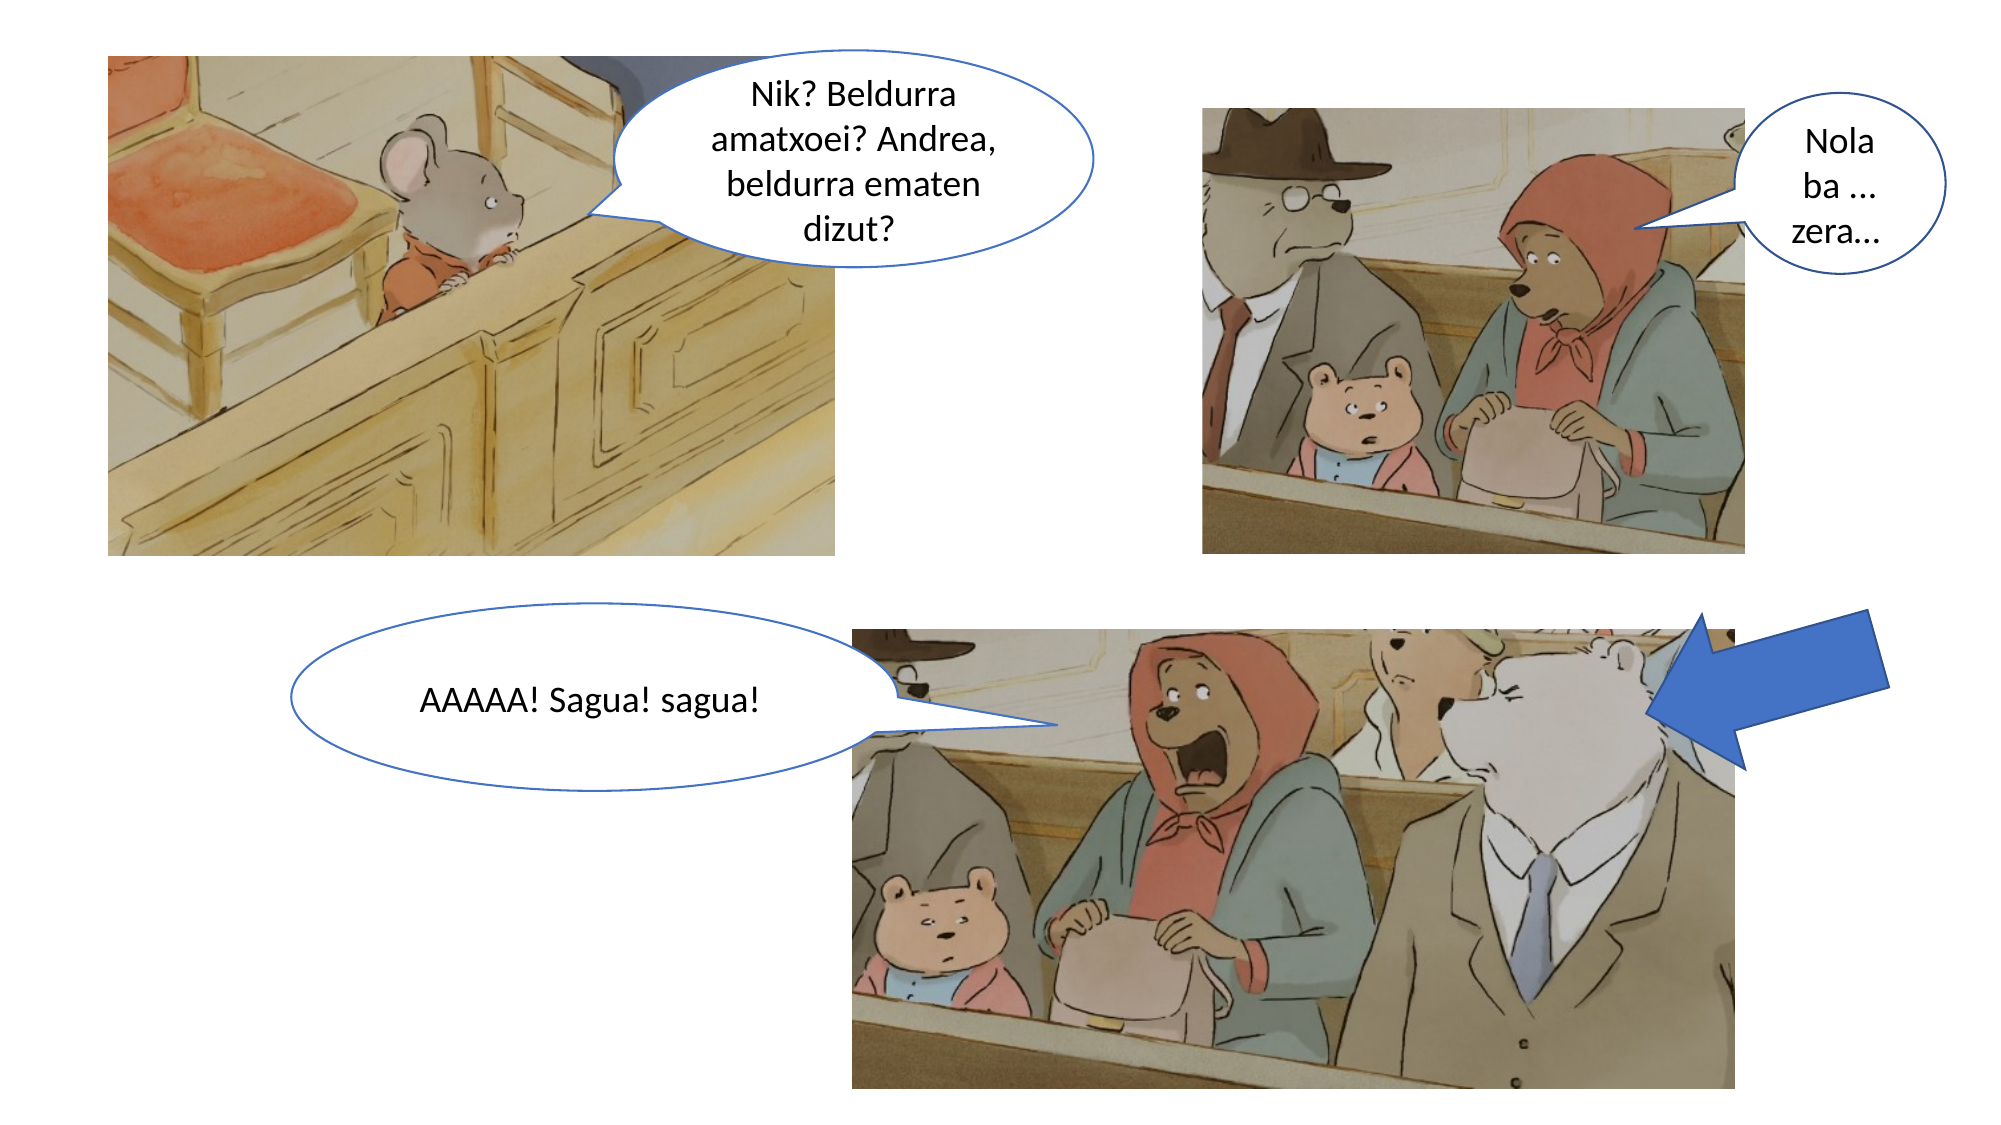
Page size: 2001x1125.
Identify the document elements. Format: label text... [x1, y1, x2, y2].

picture [1202, 108, 1745, 554]
text_box Nik? Beldurra amatxoei? Andrea, beldurra ematen dizut? [588, 50, 1094, 268]
text_box [1646, 609, 1890, 770]
text_box Nola ba ... zera… [1634, 92, 1946, 274]
picture [108, 56, 835, 556]
picture [852, 629, 1735, 1089]
text_box AAAAA! Sagua! sagua! [291, 603, 1059, 791]
picture [1707, 629, 1735, 652]
